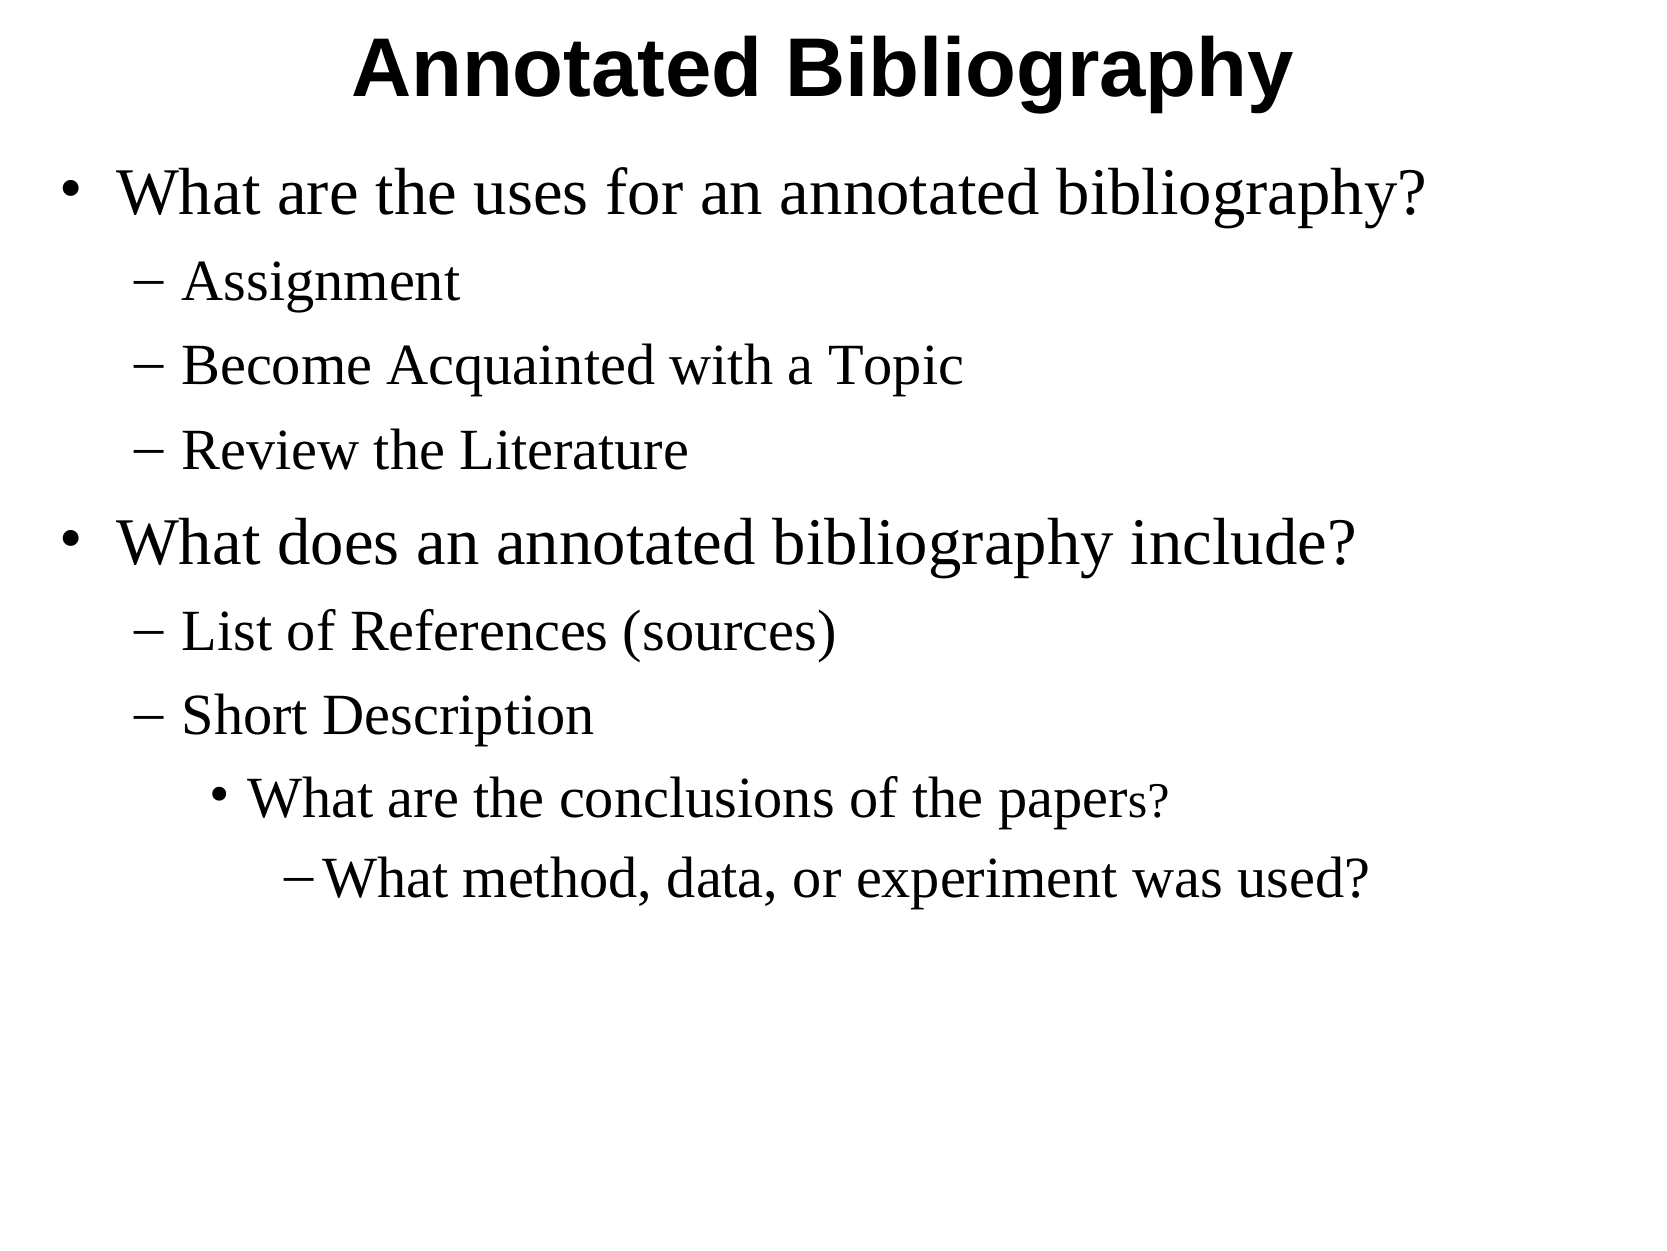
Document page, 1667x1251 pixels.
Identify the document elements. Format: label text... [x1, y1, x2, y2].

title Annotated Bibliography [0, 5, 1667, 121]
list What are the uses for an annotated bibliography? Assignment Become Acquainted with a Topic Review the Literature What does an annotated bibliography include? List of References (sources) Short Description What are the conclusions of the papers? What method, data, or experiment was used? [45, 139, 1636, 1226]
